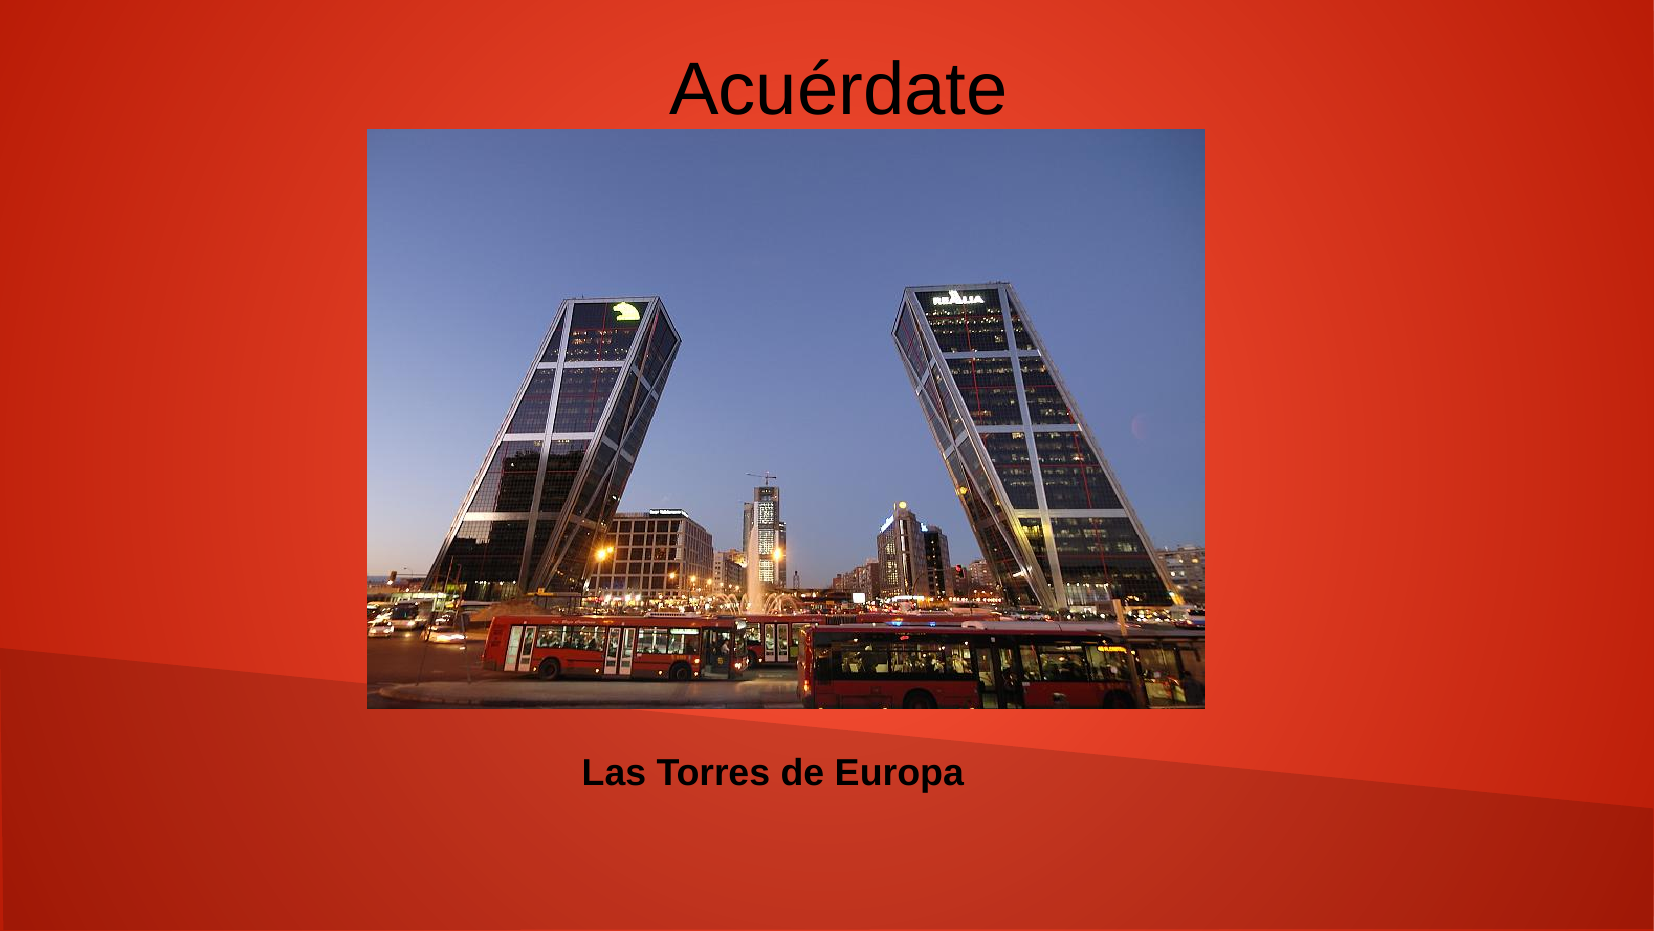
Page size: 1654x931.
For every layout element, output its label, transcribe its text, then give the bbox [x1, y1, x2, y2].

picture [367, 129, 1205, 709]
title Acuérdate [94, 11, 1583, 166]
text_box Las Torres de Europa [566, 744, 1099, 801]
